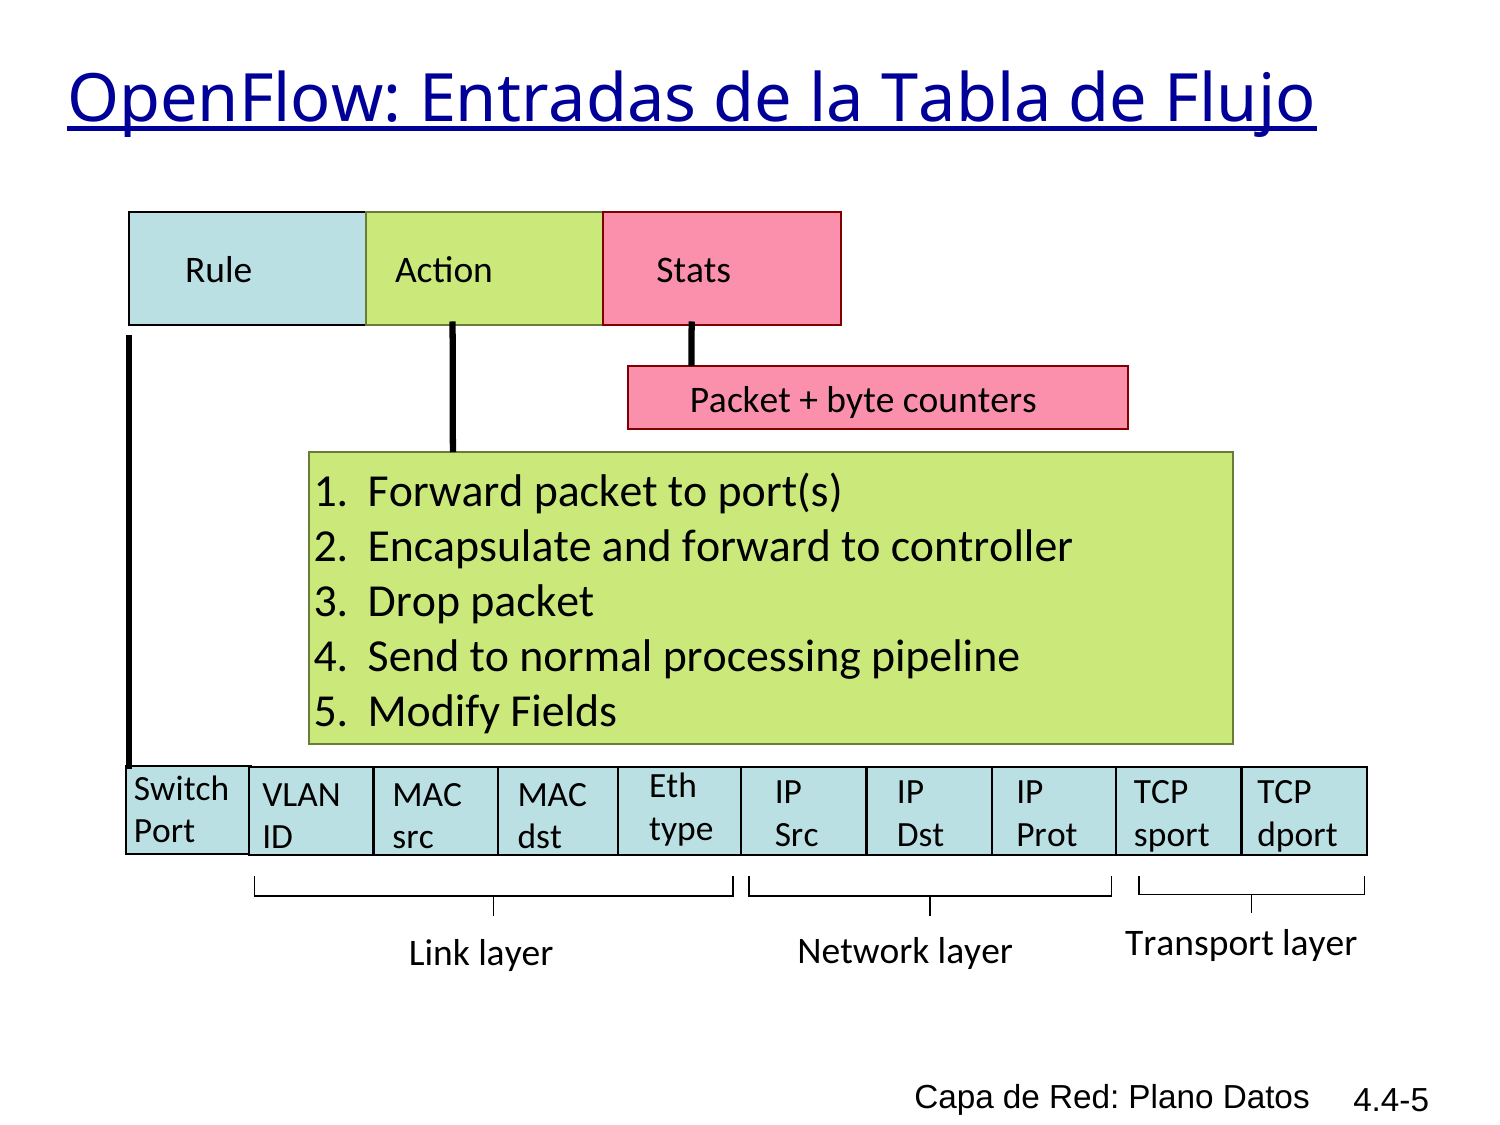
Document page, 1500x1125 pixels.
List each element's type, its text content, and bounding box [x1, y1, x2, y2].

text_box TCP dport [1257, 768, 1339, 854]
text_box MAC dst [517, 770, 588, 857]
text_box [128, 211, 841, 325]
text_box IP Prot [1016, 768, 1078, 854]
text_box MAC src [392, 770, 463, 857]
text_box Stats [656, 245, 732, 291]
text_box Transport layer [1048, 910, 1435, 971]
text_box TCP sport [1133, 768, 1211, 854]
text_box [1242, 766, 1367, 855]
text_box Switch Port [134, 765, 230, 851]
text_box Eth type [649, 762, 714, 848]
text_box Link layer [394, 919, 569, 981]
text_box Rule [185, 245, 253, 291]
text_box Action [394, 245, 493, 291]
text_box IP Dst [896, 768, 945, 854]
text_box IP Src [774, 768, 819, 854]
text_box [628, 365, 1128, 429]
text_box VLAN ID [262, 770, 342, 857]
text_box Forward packet to port(s) Encapsulate and forward to controller Drop packet Send to normal processing pipeline Modify Fields [309, 452, 1234, 744]
title OpenFlow: Entradas de la Tabla de Flujo [52, 1, 1445, 189]
text_box [867, 766, 1241, 855]
text_box [126, 766, 866, 855]
text_box Packet + byte counters [689, 374, 1038, 420]
text_box Network layer [782, 918, 1029, 979]
